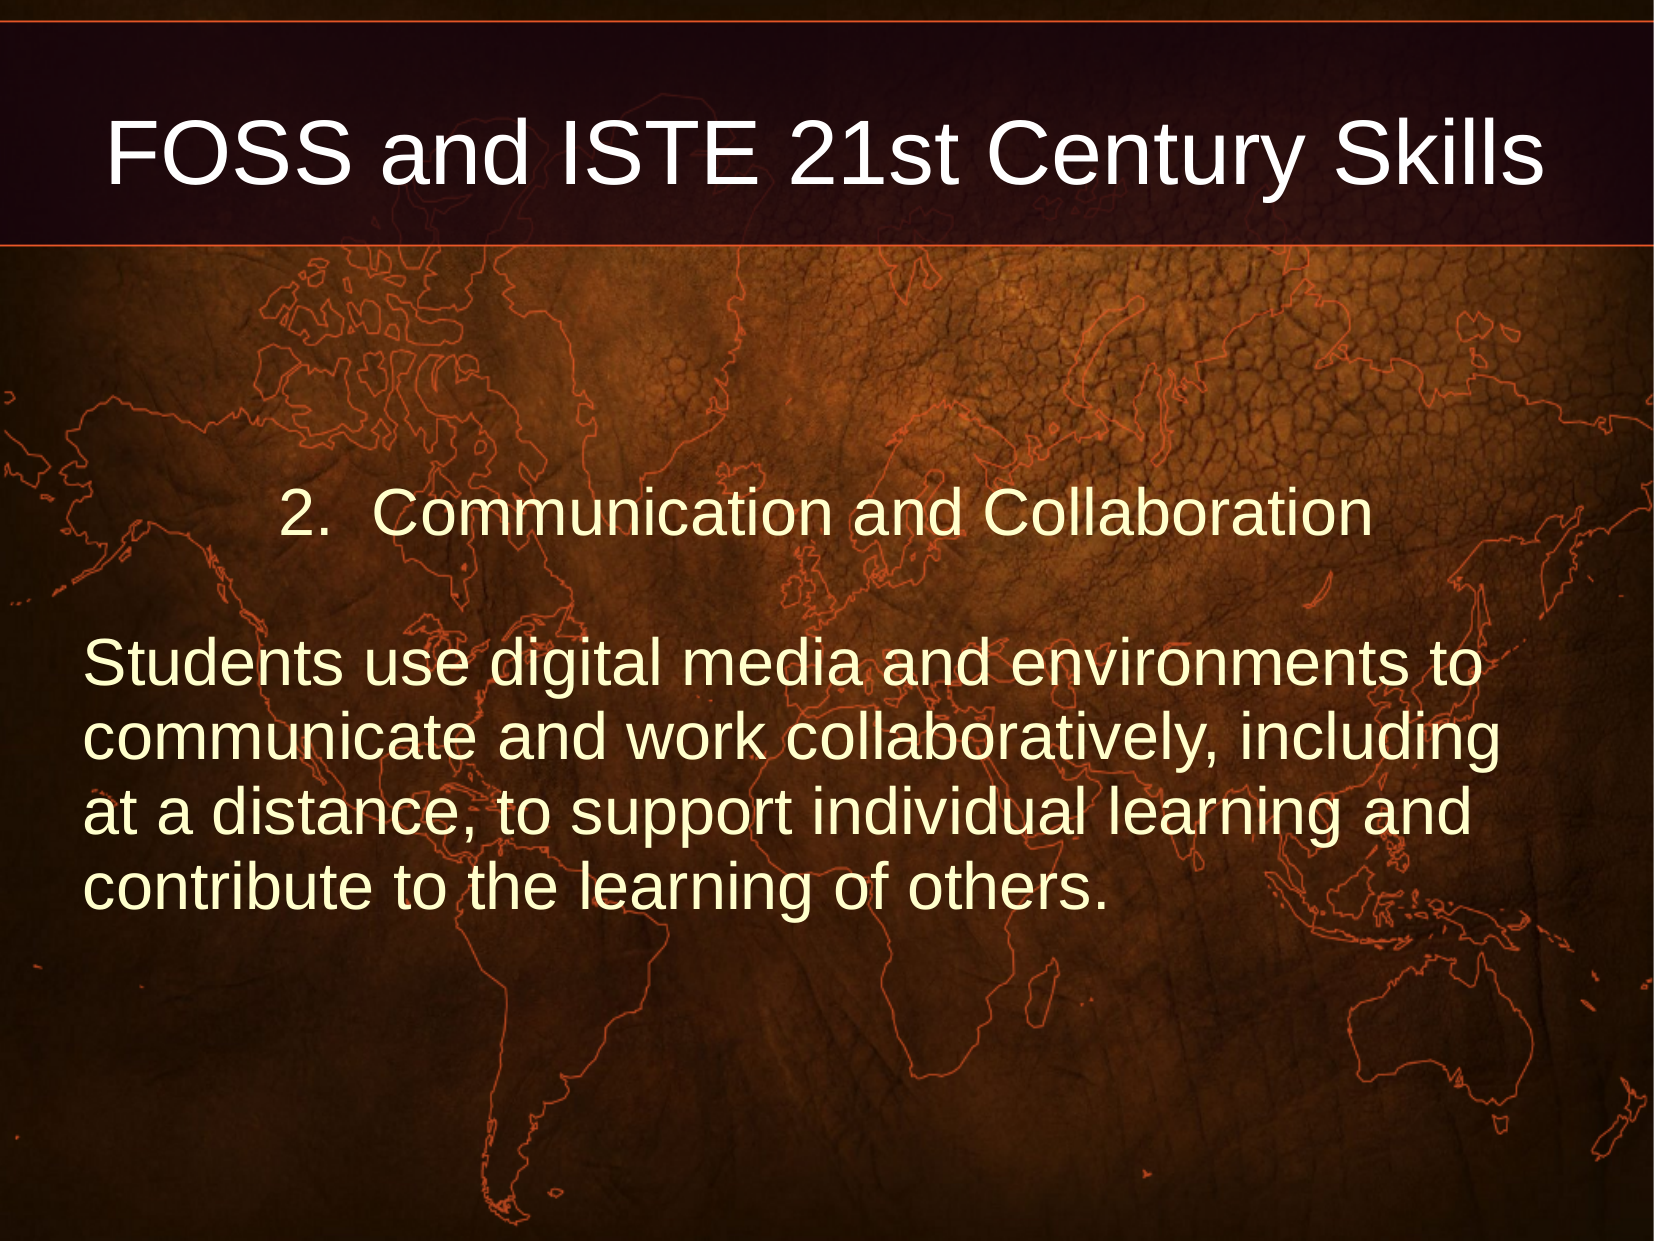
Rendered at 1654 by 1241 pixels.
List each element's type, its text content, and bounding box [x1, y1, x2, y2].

title FOSS and ISTE 21st Century Skills [82, 56, 1571, 250]
subtitle 2. Communication and Collaboration Students use digital media and environments to communicate and work collaboratively, including at a distance, to support individual learning and contribute to the learning of others. [82, 290, 1571, 1109]
picture [0, 0, 1654, 1241]
